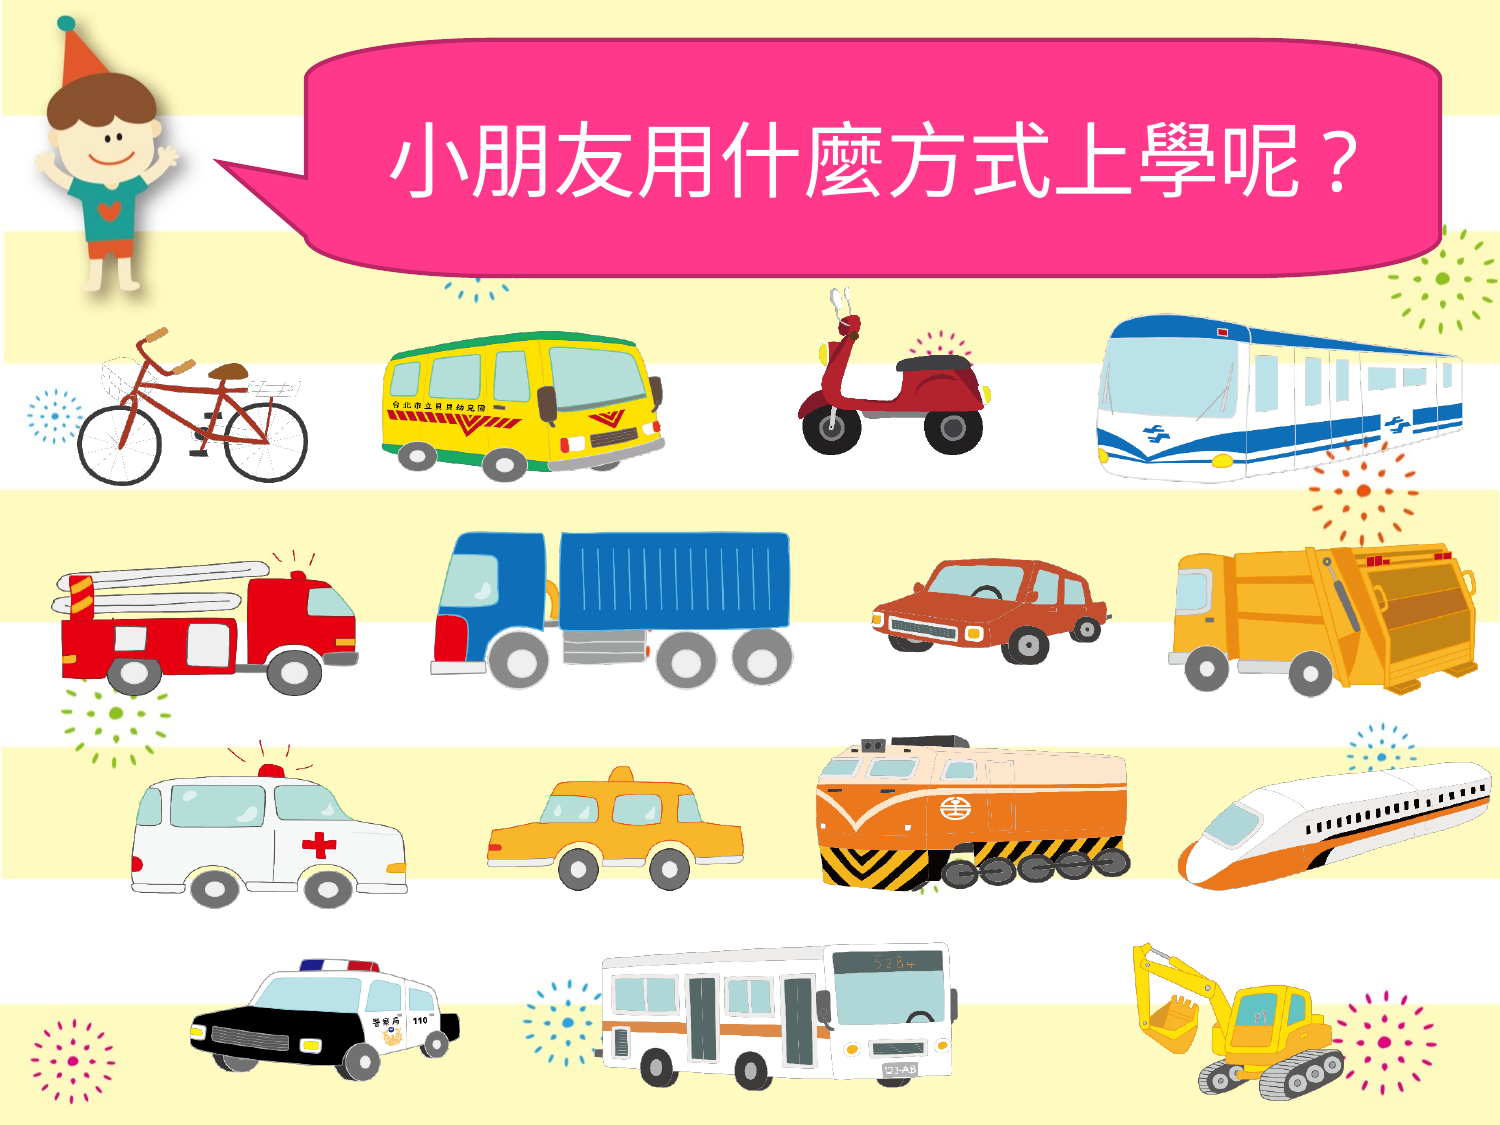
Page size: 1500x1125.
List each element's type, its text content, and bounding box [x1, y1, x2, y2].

picture [0, 0, 1500, 1125]
text_box 小朋友用什麼方式上學呢? [219, 39, 1441, 277]
